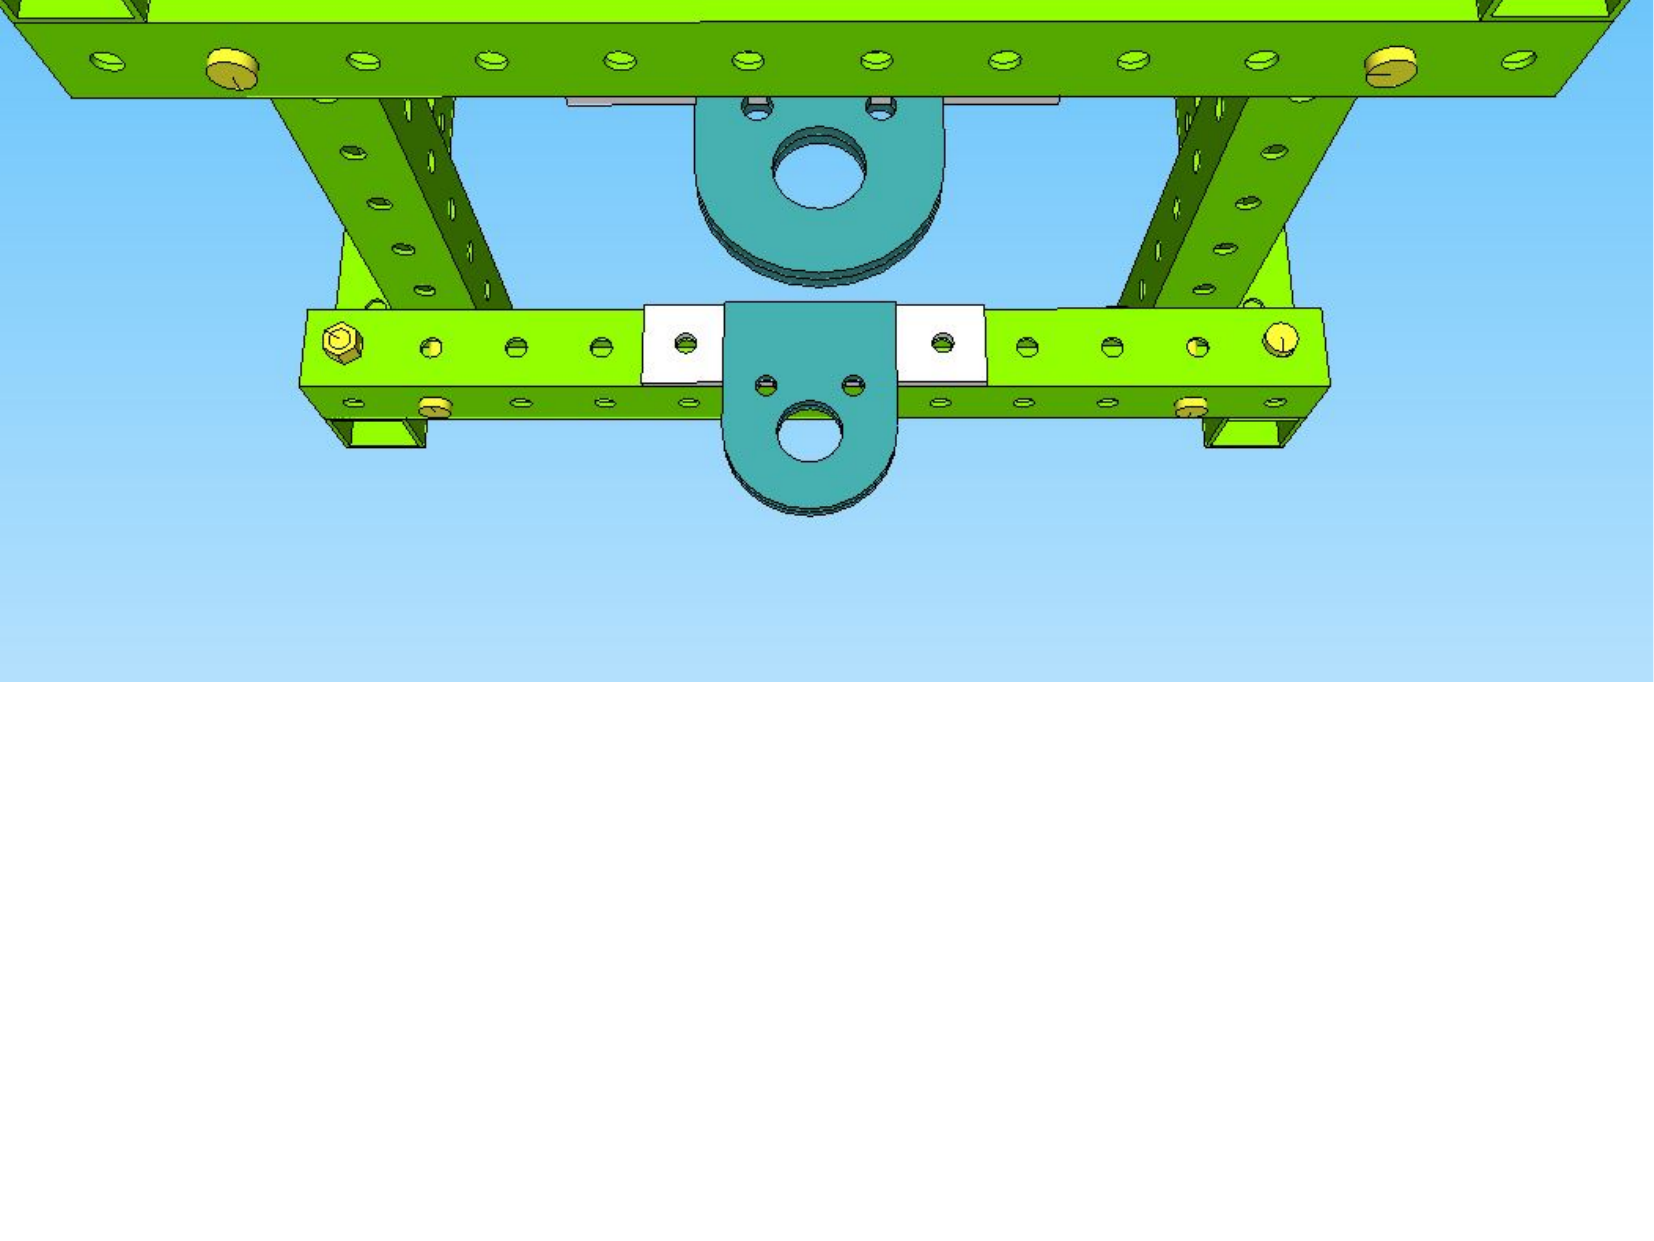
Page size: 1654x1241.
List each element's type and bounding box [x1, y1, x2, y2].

picture [0, 0, 1654, 682]
